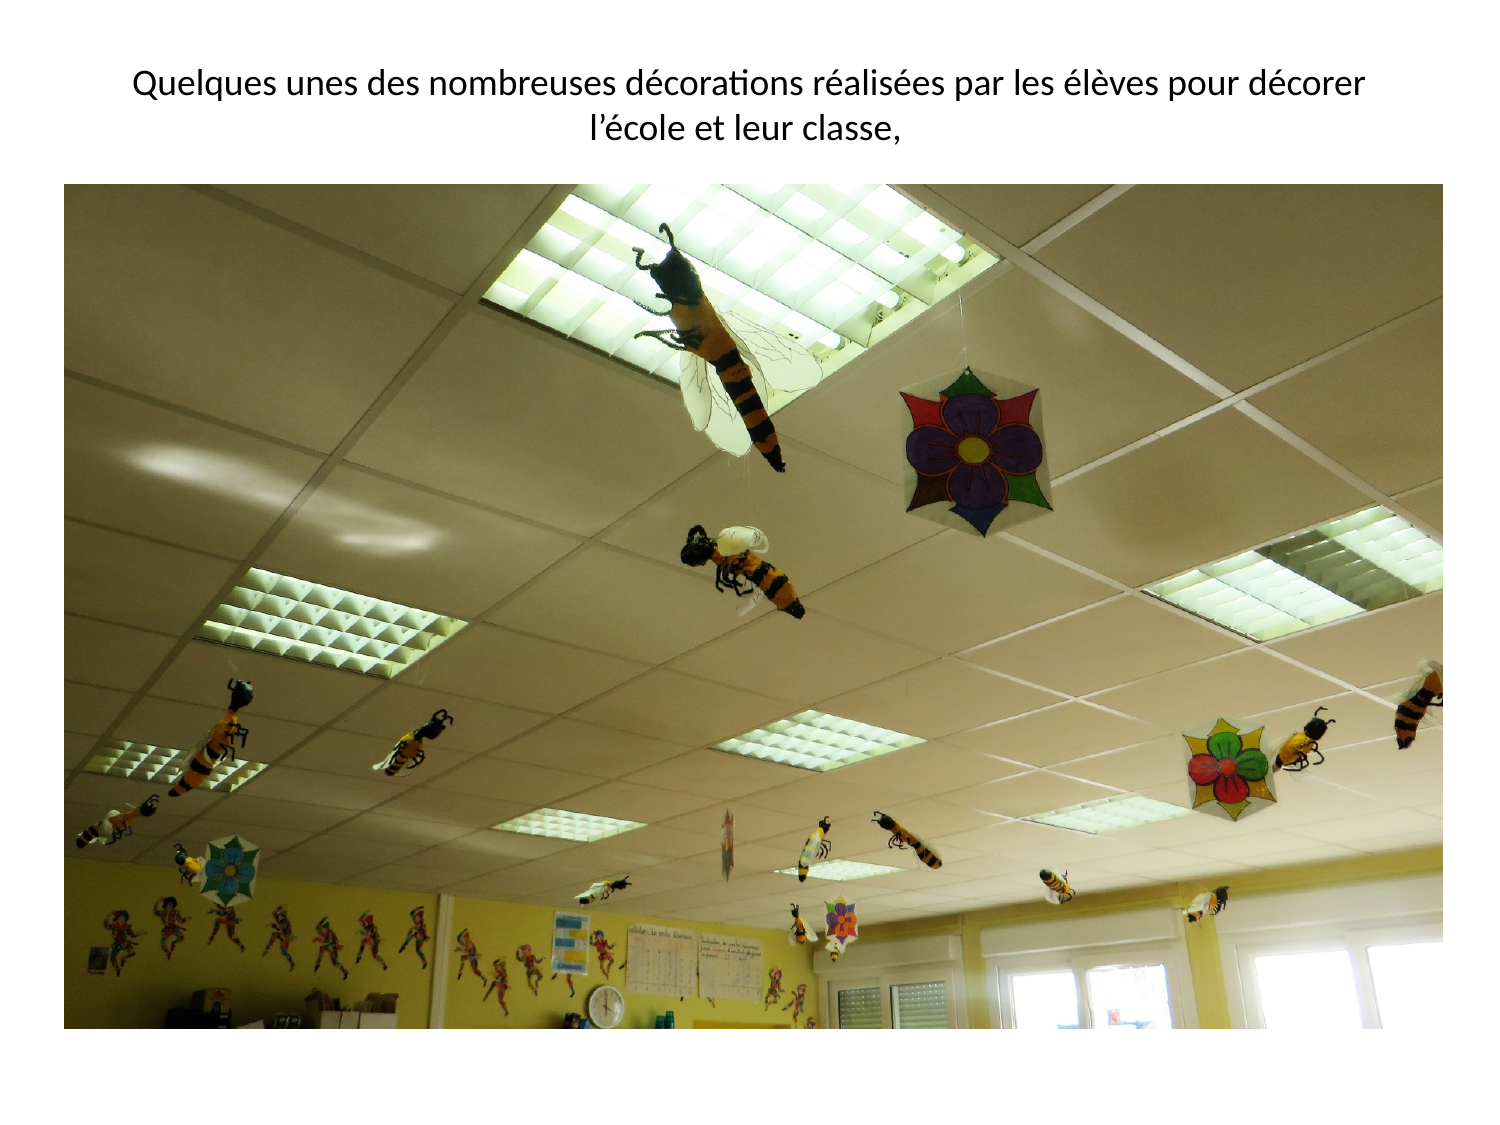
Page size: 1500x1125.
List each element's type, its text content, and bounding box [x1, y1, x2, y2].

picture [64, 184, 1443, 1029]
title Quelques unes des nombreuses décorations réalisées par les élèves pour décorer l’école et leur classe, [75, 45, 1426, 161]
